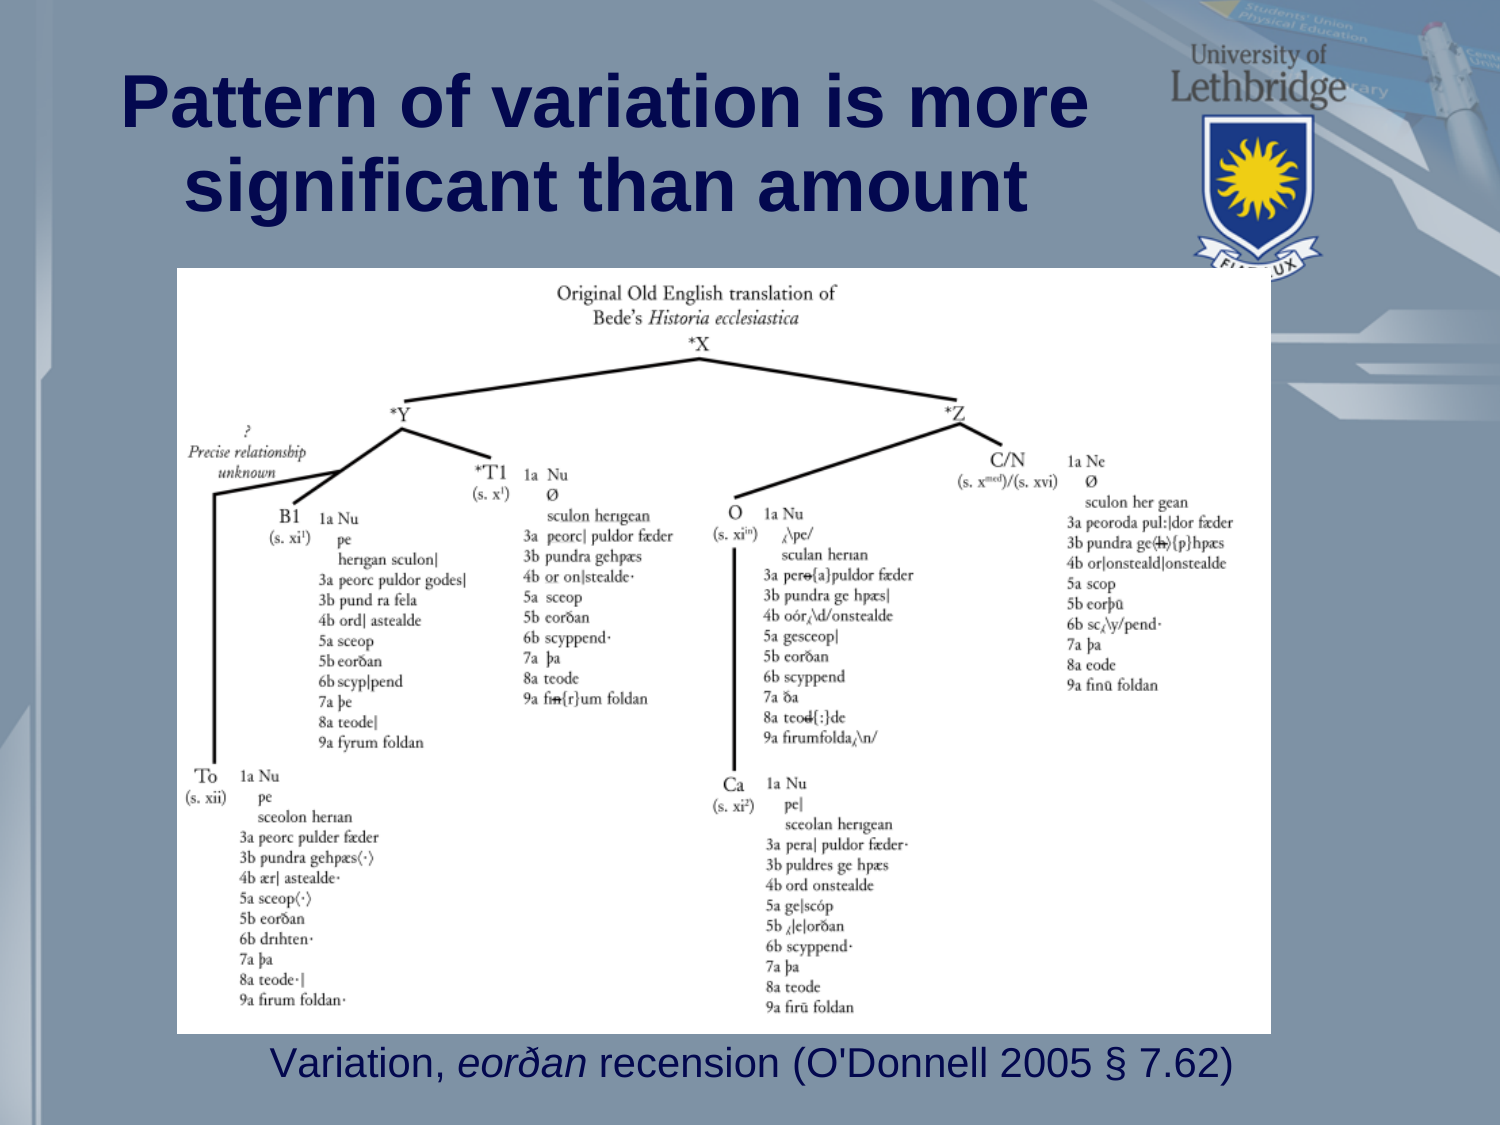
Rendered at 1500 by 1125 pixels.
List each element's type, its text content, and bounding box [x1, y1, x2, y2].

title Pattern of variation is more significant than amount [75, 46, 1138, 242]
picture [0, 0, 1500, 1125]
list Variation, eorðan recension (O'Donnell 2005 § 7.62) [116, 1039, 1388, 1099]
